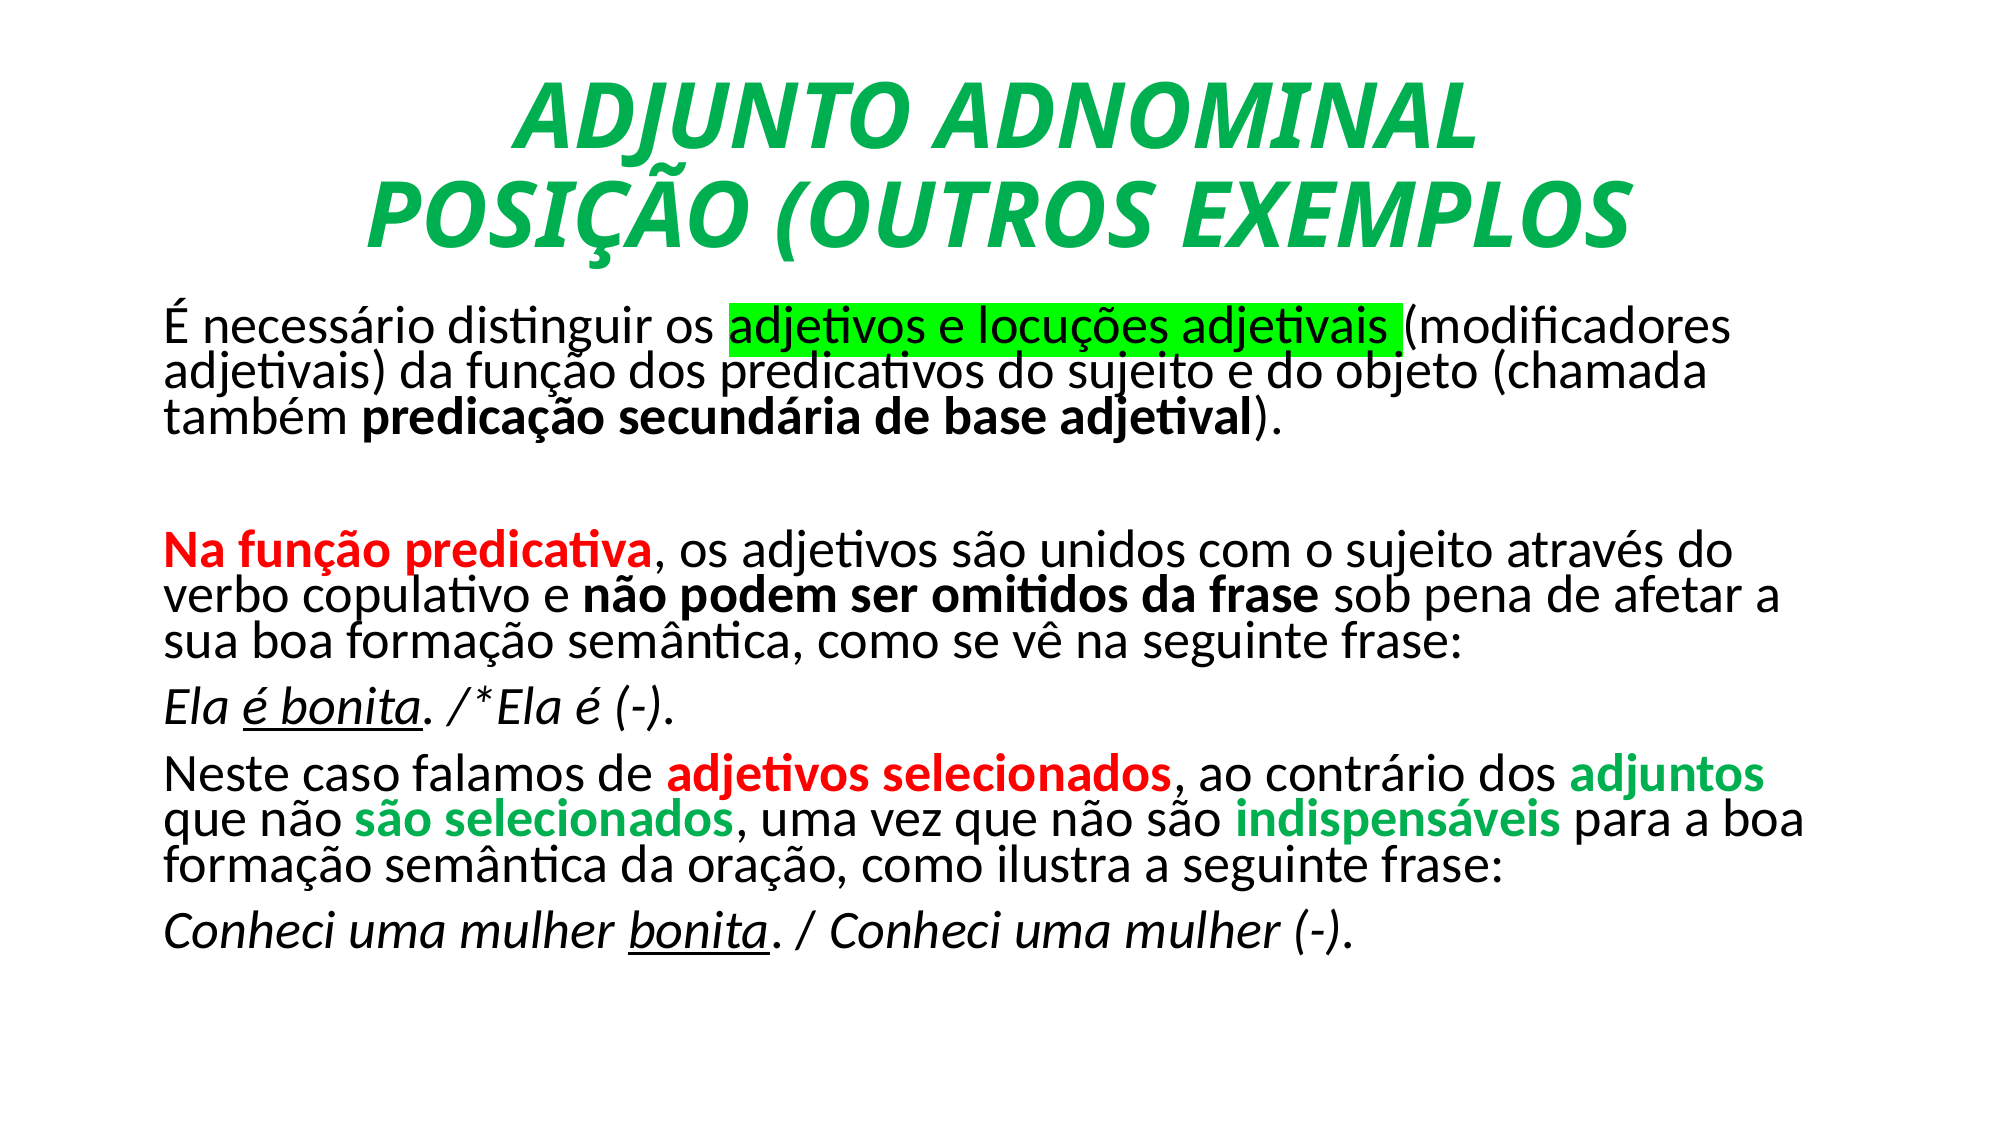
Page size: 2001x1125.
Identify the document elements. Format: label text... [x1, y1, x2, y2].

list É necessário distinguir os adjetivos e locuções adjetivais (modificadores adjetivais) da função dos predicativos do sujeito e do objeto (chamada também predicação secundária de base adjetival). Na função predicativa, os adjetivos são unidos com o sujeito através do verbo copulativo e não podem ser omitidos da frase sob pena de afetar a sua boa formação semântica, como se vê na seguinte frase: Ela é bonita. /*Ela é (-). Neste caso falamos de adjetivos selecionados, ao contrário dos adjuntos que não são selecionados, uma vez que não são indispensáveis para a boa formação semântica da oração, como ilustra a seguinte frase: Conheci uma mulher bonita. / Conheci uma mulher (-). [148, 299, 1874, 1014]
title ADJUNTO ADNOMINAL POSIÇÃO (OUTROS EXEMPLOS [137, 59, 1863, 278]
